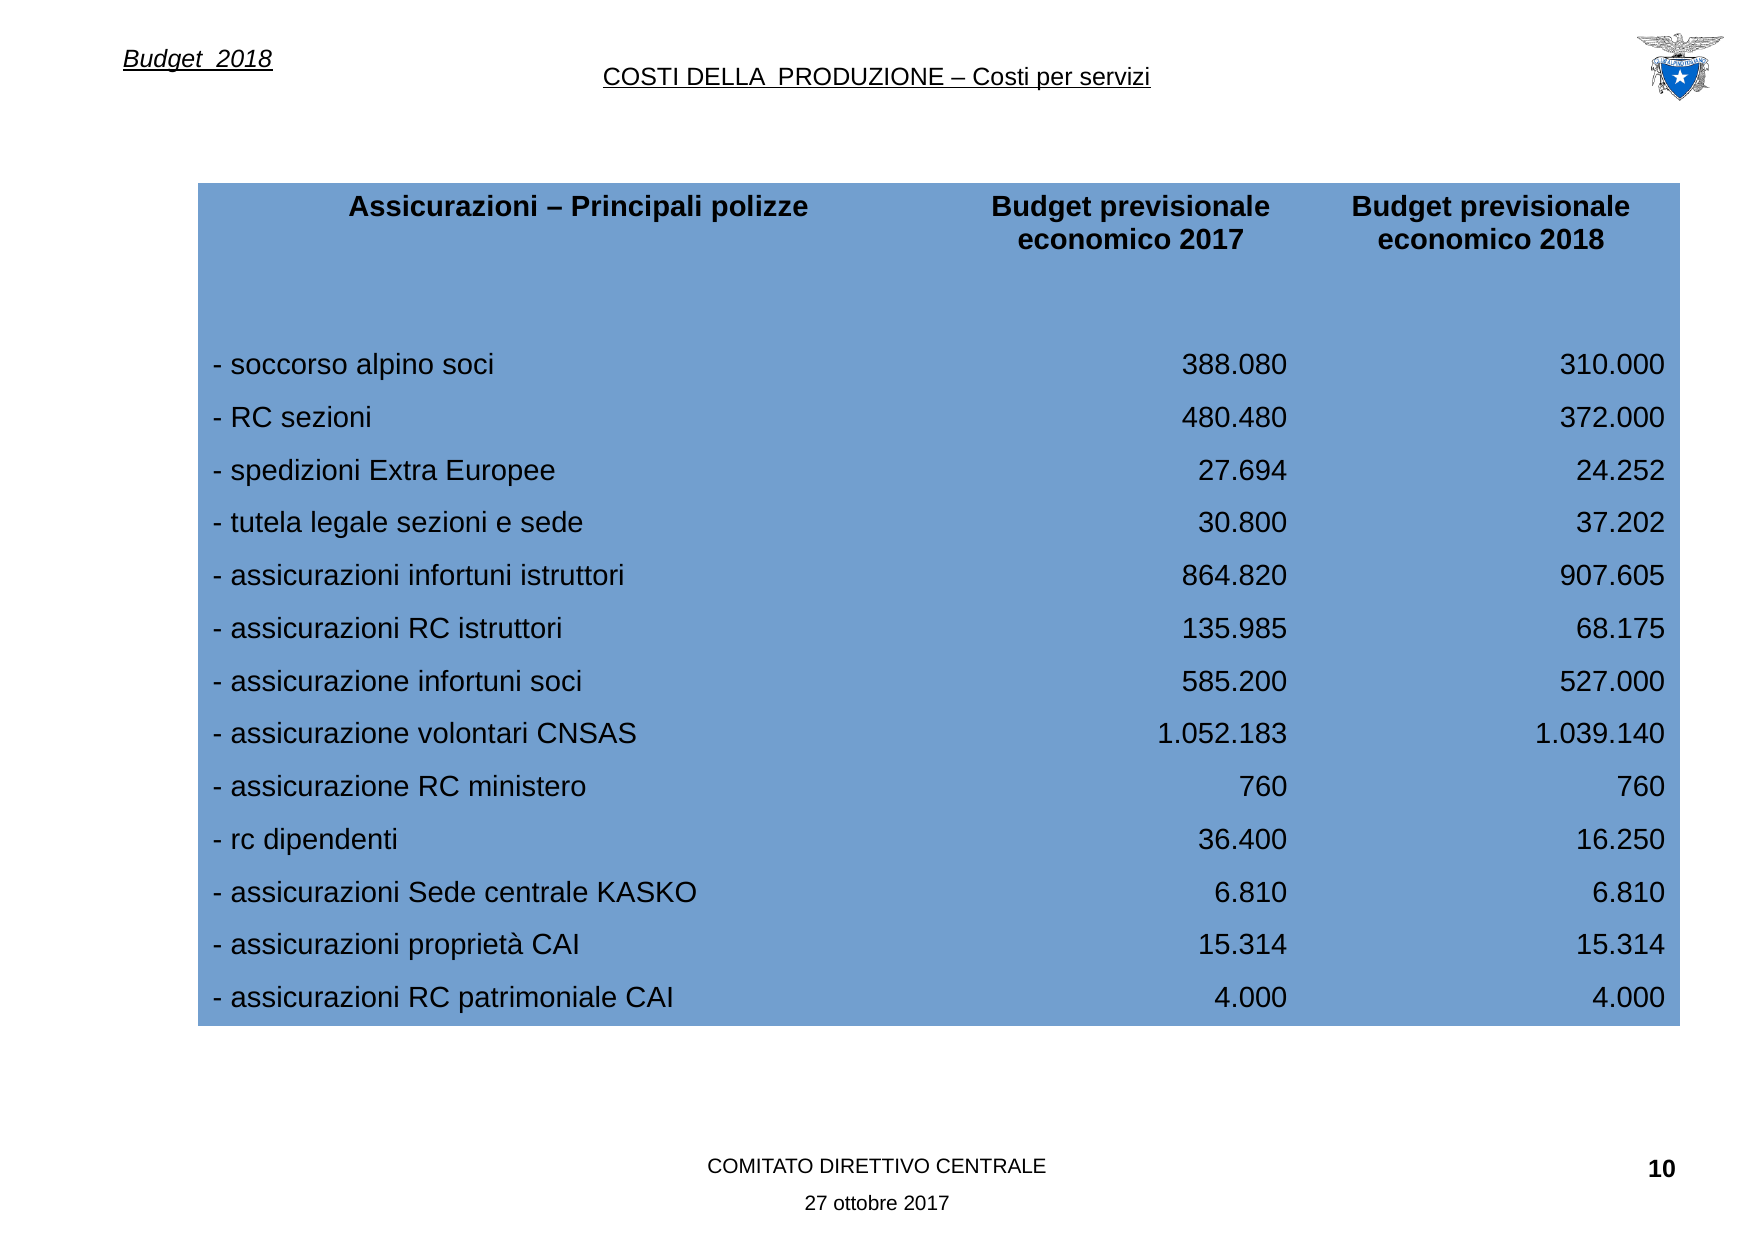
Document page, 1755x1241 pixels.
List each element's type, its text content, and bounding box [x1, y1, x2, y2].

table_header Budget previsionale economico 2017 [960, 183, 1302, 341]
table_cell 36.400 [960, 815, 1302, 868]
table_cell - assicurazioni RC istruttori [198, 604, 960, 657]
table_cell - assicurazione volontari CNSAS [198, 710, 960, 763]
table_cell 68.175 [1302, 604, 1680, 657]
table_cell - assicurazione RC ministero [198, 763, 960, 815]
text_box COSTI DELLA PRODUZIONE – Costi per servizi [292, 53, 1462, 98]
table_cell - assicurazioni Sede centrale KASKO [198, 868, 960, 921]
picture [1633, 29, 1728, 108]
table_cell 15.314 [960, 921, 1302, 974]
table_header Budget previsionale economico 2018 [1302, 183, 1680, 341]
table_cell - tutela legale sezioni e sede [198, 499, 960, 552]
table_cell - assicurazioni infortuni istruttori [198, 552, 960, 604]
table_cell - assicurazioni proprietà CAI [198, 921, 960, 974]
table_cell 760 [960, 763, 1302, 815]
table_cell 907.605 [1302, 552, 1680, 604]
table_cell 135.985 [960, 604, 1302, 657]
table_cell 4.000 [960, 974, 1302, 1026]
table_cell 6.810 [960, 868, 1302, 921]
table_cell 37.202 [1302, 499, 1680, 552]
text_box Budget 2018 [50, 35, 346, 82]
table_cell 527.000 [1302, 657, 1680, 710]
text_box 10 [1633, 1145, 1704, 1191]
table_cell 480.480 [960, 394, 1302, 446]
table_cell 1.052.183 [960, 710, 1302, 763]
table_cell - soccorso alpino soci [198, 341, 960, 394]
text_box COMITATO DIRETTIVO CENTRALE 27 ottobre 2017 [605, 1145, 1149, 1224]
table_cell 4.000 [1302, 974, 1680, 1026]
table_cell - assicurazioni RC patrimoniale CAI [198, 974, 960, 1026]
table_cell 372.000 [1302, 394, 1680, 446]
table_cell 30.800 [960, 499, 1302, 552]
table_cell 16.250 [1302, 815, 1680, 868]
table_cell 585.200 [960, 657, 1302, 710]
table_cell - assicurazione infortuni soci [198, 657, 960, 710]
table_cell 6.810 [1302, 868, 1680, 921]
table_cell - spedizioni Extra Europee [198, 446, 960, 499]
table_header Assicurazioni – Principali polizze [198, 183, 960, 341]
table_cell 27.694 [960, 446, 1302, 499]
table_cell - RC sezioni [198, 394, 960, 446]
table_cell 864.820 [960, 552, 1302, 604]
table_cell 1.039.140 [1302, 710, 1680, 763]
table_cell 760 [1302, 763, 1680, 815]
table_cell - rc dipendenti [198, 815, 960, 868]
table_cell 388.080 [960, 341, 1302, 394]
table_cell 24.252 [1302, 446, 1680, 499]
table_cell 15.314 [1302, 921, 1680, 974]
table_cell 310.000 [1302, 341, 1680, 394]
